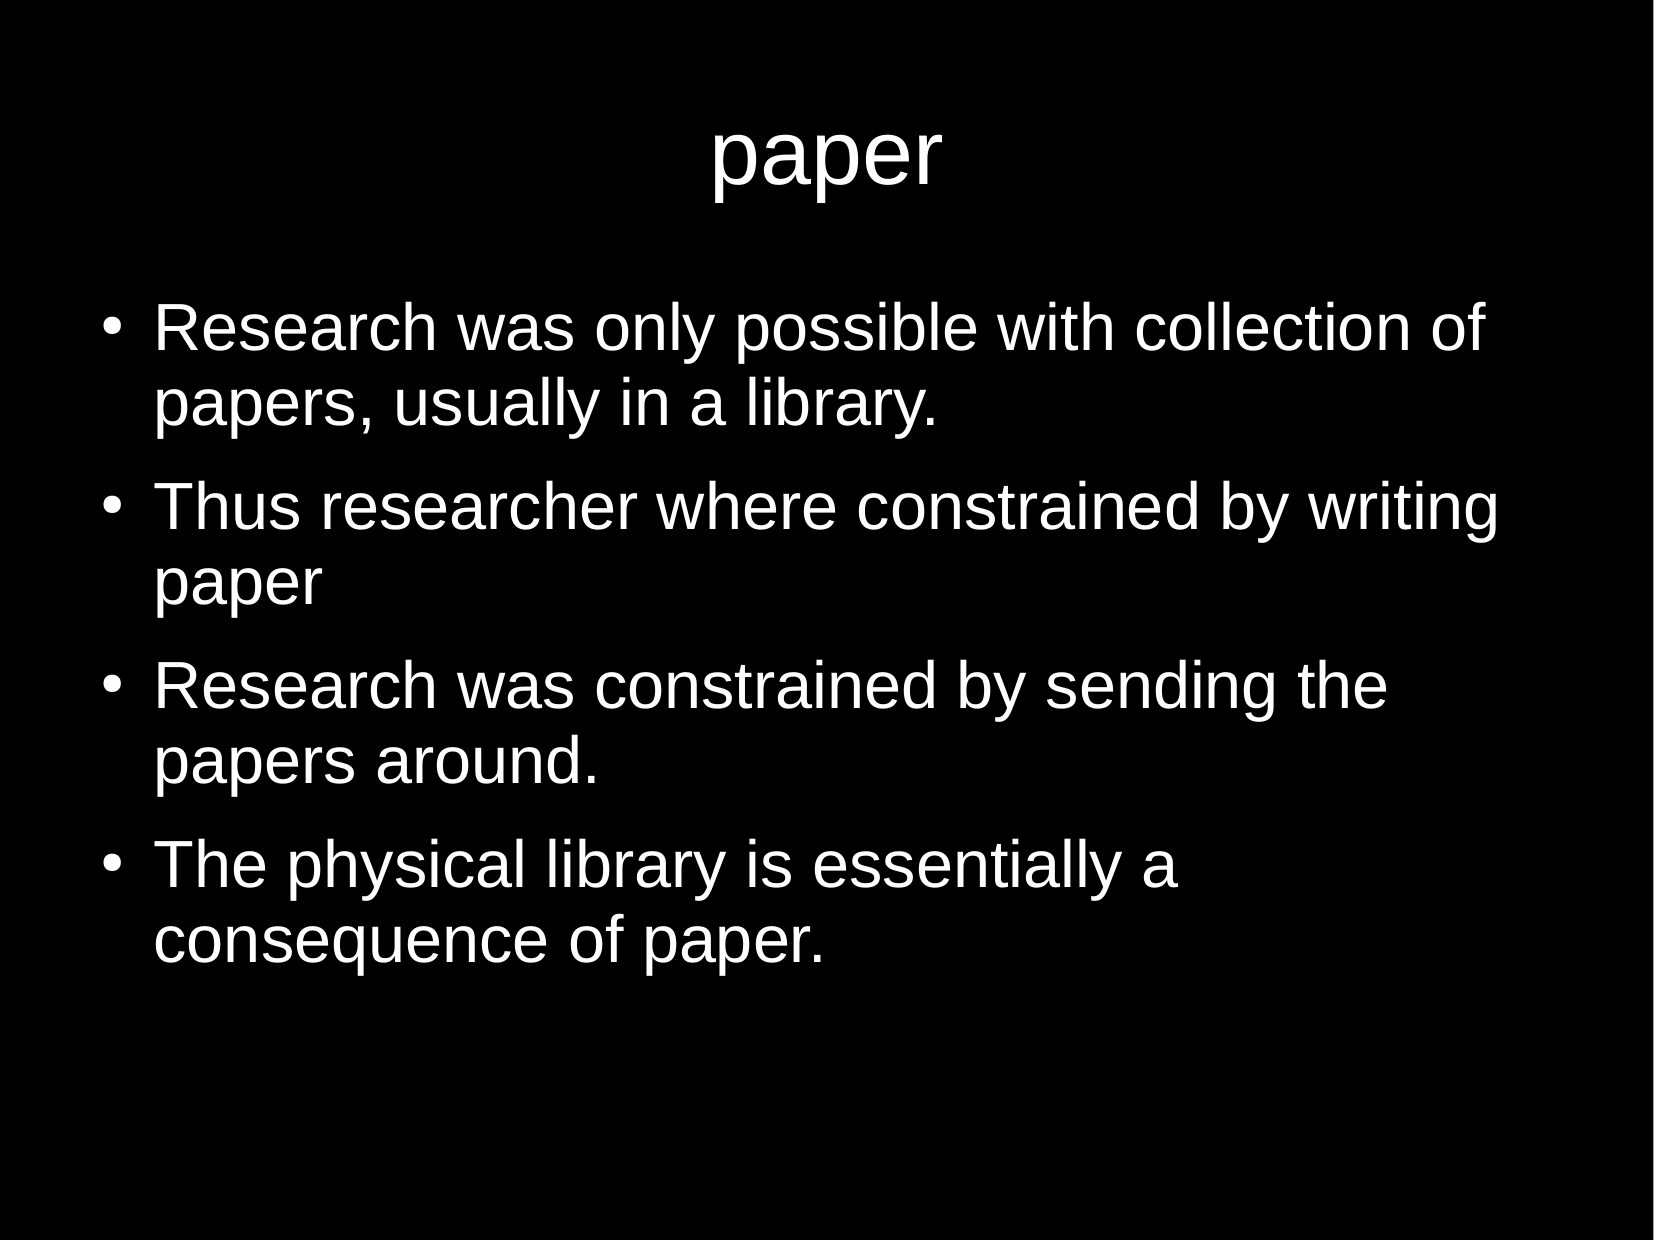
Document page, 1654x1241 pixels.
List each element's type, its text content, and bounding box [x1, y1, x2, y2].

title paper [82, 49, 1571, 257]
list Research was only possible with collection of papers, usually in a library. Thus researcher where constrained by writing paper Research was constrained by sending the papers around. The physical library is essentially a consequence of paper. [82, 290, 1571, 1010]
